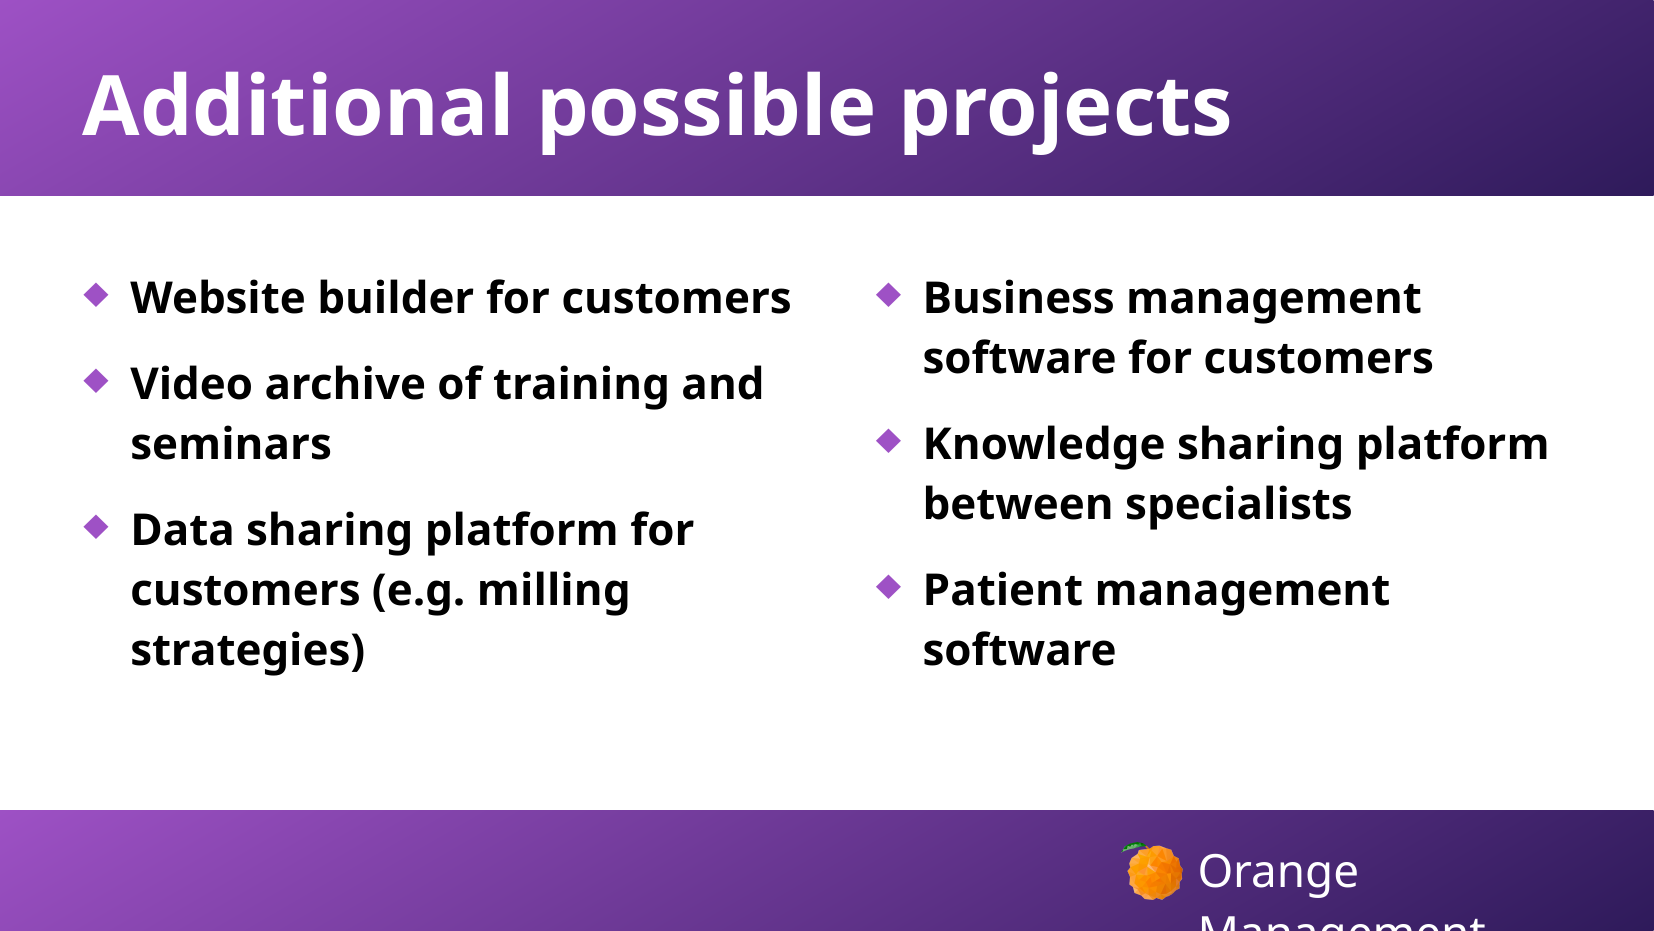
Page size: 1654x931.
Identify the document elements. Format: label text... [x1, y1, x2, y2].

list Business management software for customers Knowledge sharing platform between specialists Patient management software [860, 266, 1561, 736]
text_box [0, 0, 1654, 196]
text_box [0, 810, 1654, 931]
text_box [1396, 927, 1407, 931]
text_box Orange Management [1182, 830, 1648, 907]
text_box [1273, 927, 1284, 931]
text_box [1381, 927, 1391, 931]
text_box [1205, 921, 1209, 931]
text_box [1423, 927, 1434, 931]
title Additional possible projects [82, 25, 1571, 181]
text_box [1355, 927, 1366, 931]
list Website builder for customers Video archive of training and seminars Data sharing platform for customers (e.g. milling strategies) [68, 266, 796, 736]
text_box [1450, 927, 1461, 931]
picture [1121, 842, 1182, 901]
text_box [1326, 927, 1337, 931]
